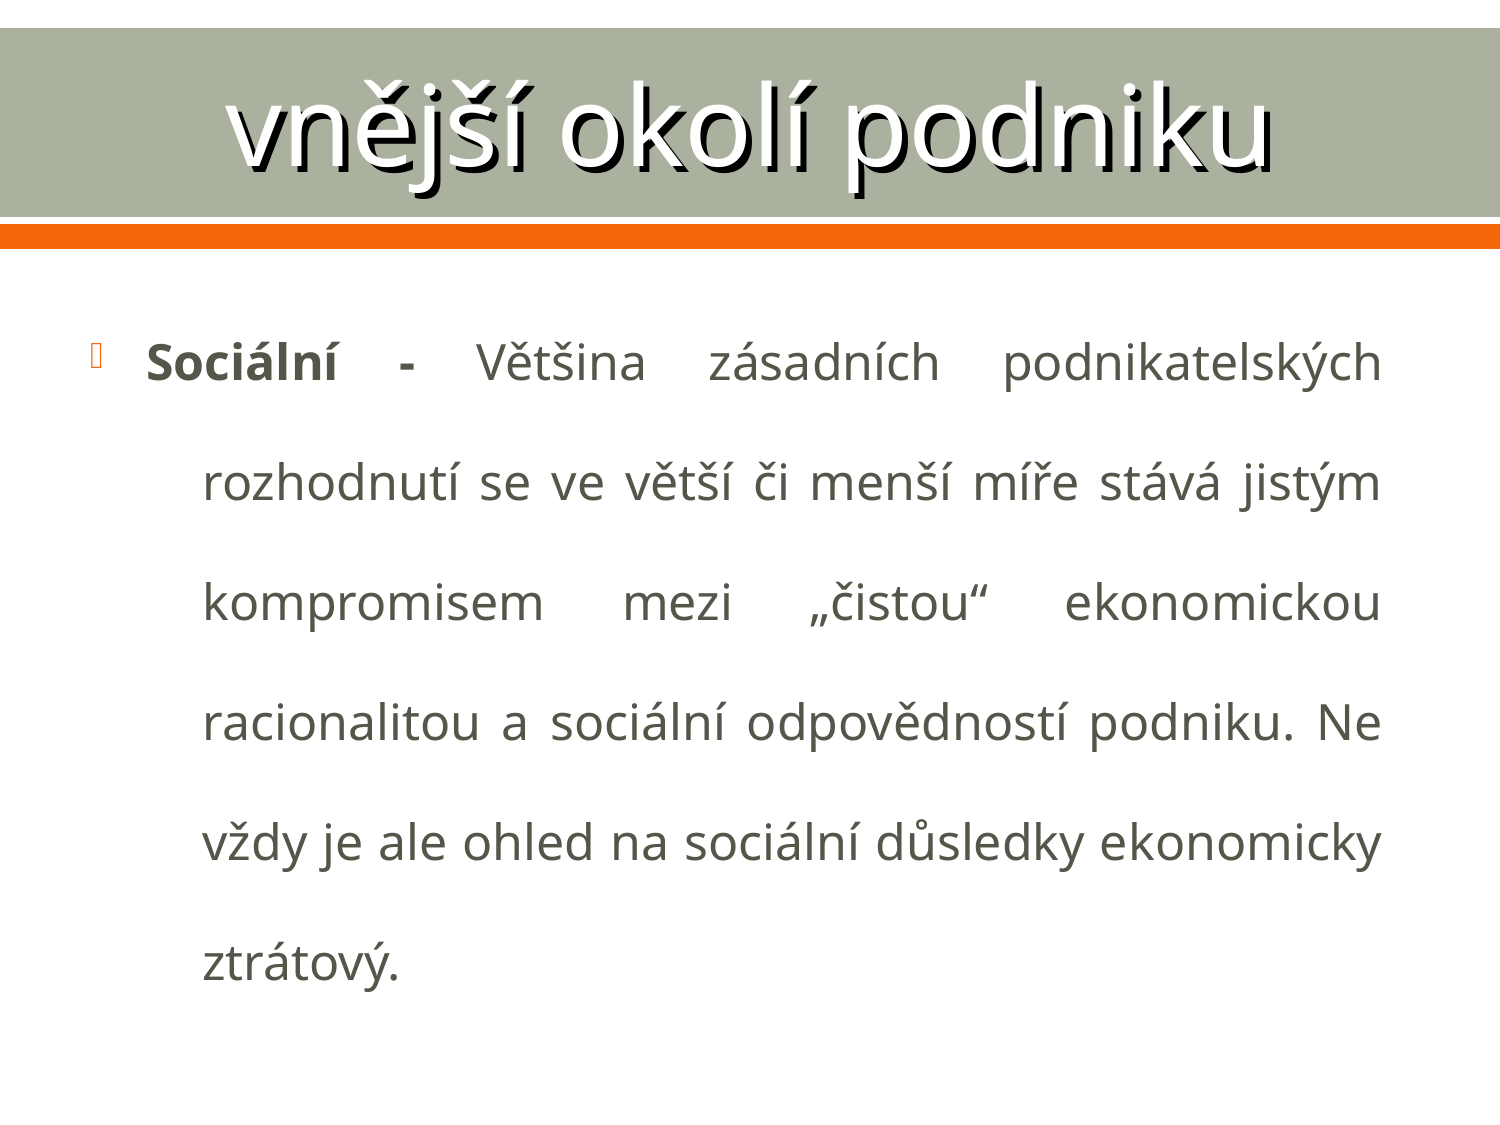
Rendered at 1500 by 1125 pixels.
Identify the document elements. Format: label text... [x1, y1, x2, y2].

title vnější okolí podniku [75, 29, 1426, 213]
list Sociální - Většina zásadních podnikatelských rozhodnutí se ve větší či menší míře stává jistým kompromisem mezi „čistou“ ekonomickou racionalitou a sociální odpovědností podniku. Ne vždy je ale ohled na sociální důsledky ekonomicky ztrátový. [75, 262, 1426, 1005]
